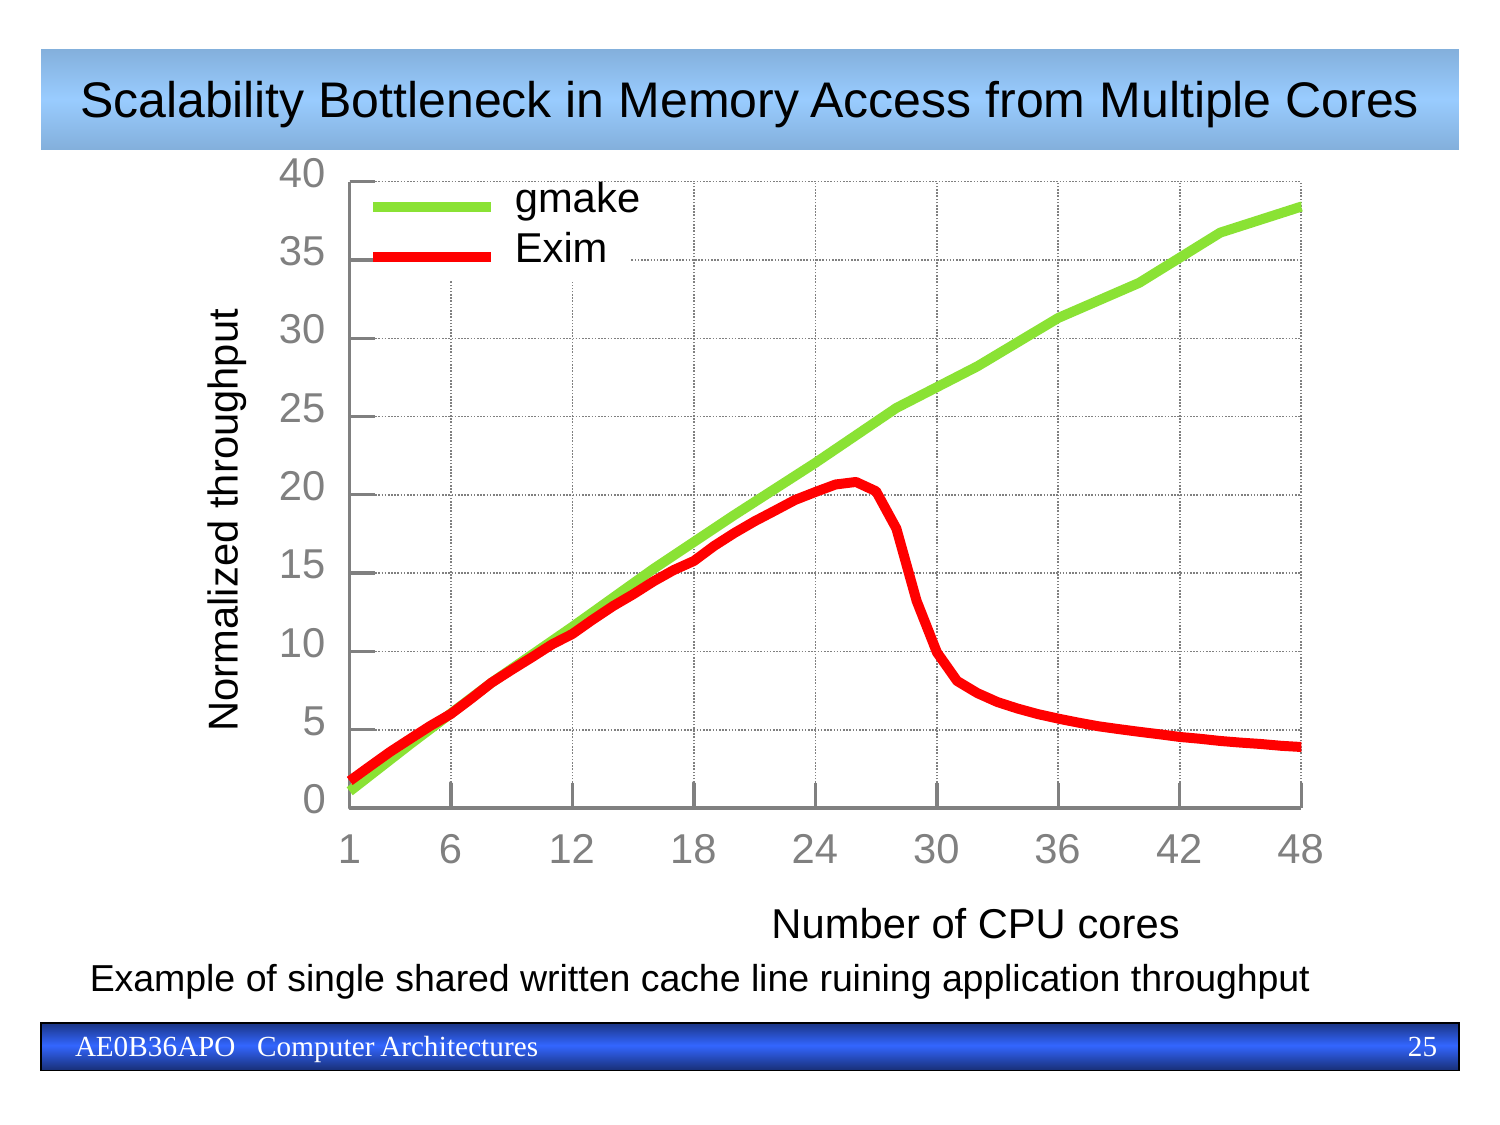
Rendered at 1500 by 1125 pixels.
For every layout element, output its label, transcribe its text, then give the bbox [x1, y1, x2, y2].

text_box Exim [514, 224, 608, 272]
text_box Example of single shared written cache line ruining application throughput [75, 949, 1400, 1013]
text_box 0 [302, 776, 327, 823]
title Scalability Bottleneck in Memory Access from Multiple Cores [41, 49, 1459, 150]
text_box 40 [278, 149, 326, 197]
text_box Number of CPU cores [771, 901, 1181, 948]
text_box 10 [278, 619, 326, 667]
text_box 35 [278, 227, 326, 275]
text_box 36 [1034, 826, 1082, 873]
text_box 48 [1277, 826, 1325, 873]
text_box 20 [278, 462, 326, 510]
text_box 5 [302, 697, 327, 745]
text_box 30 [913, 826, 960, 873]
text_box 18 [670, 826, 717, 873]
text_box 24 [791, 826, 839, 873]
text_box 12 [548, 826, 596, 873]
text_box 6 [439, 826, 463, 873]
text_box 15 [278, 541, 326, 588]
text_box 42 [1156, 826, 1203, 873]
text_box gmake [514, 174, 641, 222]
text_box 25 [278, 384, 326, 432]
text_box 30 [278, 306, 326, 353]
text_box Normalized throughput [199, 222, 247, 732]
text_box 1 [337, 826, 362, 873]
